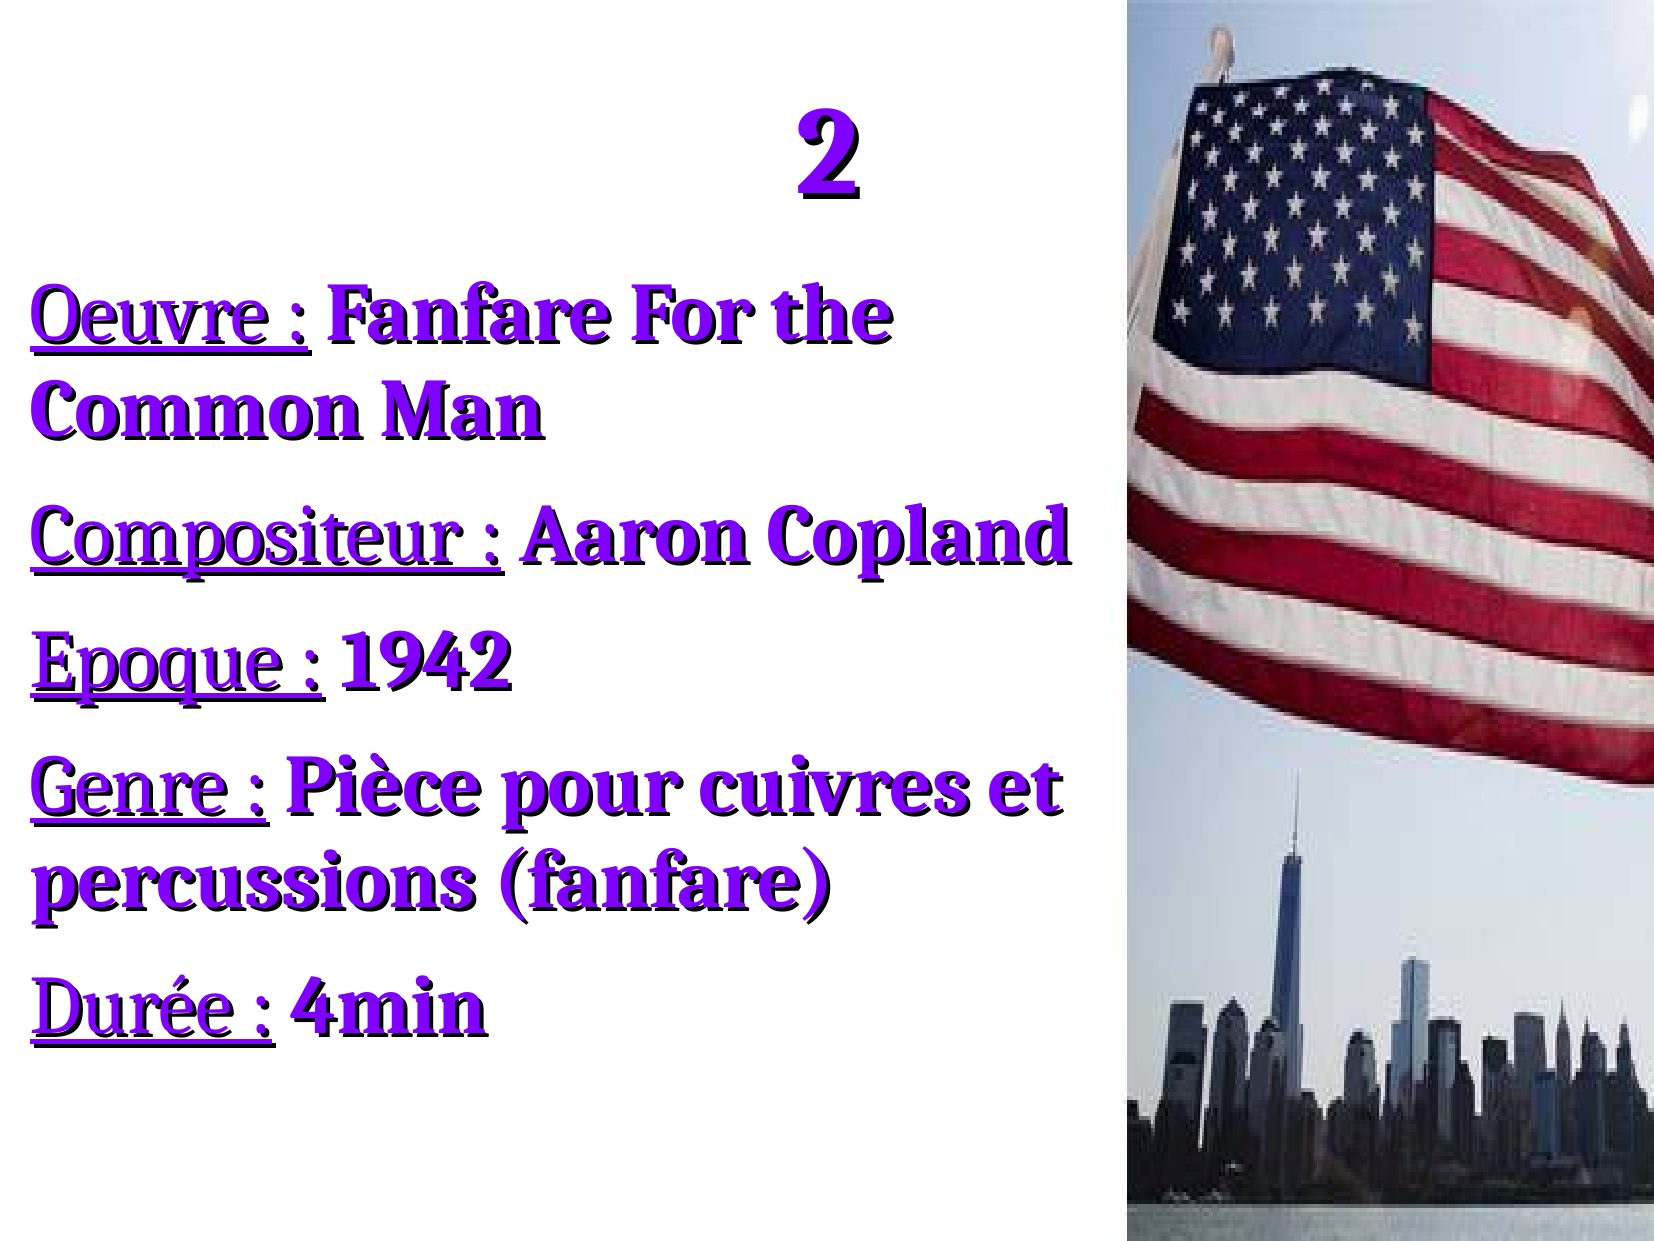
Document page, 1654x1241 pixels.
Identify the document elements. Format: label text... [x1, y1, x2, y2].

title 2 [82, 49, 1062, 257]
list Oeuvre : Fanfare For the Common Man Compositeur : Aaron Copland Epoque : 1942 Genre : Pièce pour cuivres et percussions (fanfare) Durée : 4min [29, 265, 1123, 1085]
picture [1062, 0, 1654, 1241]
